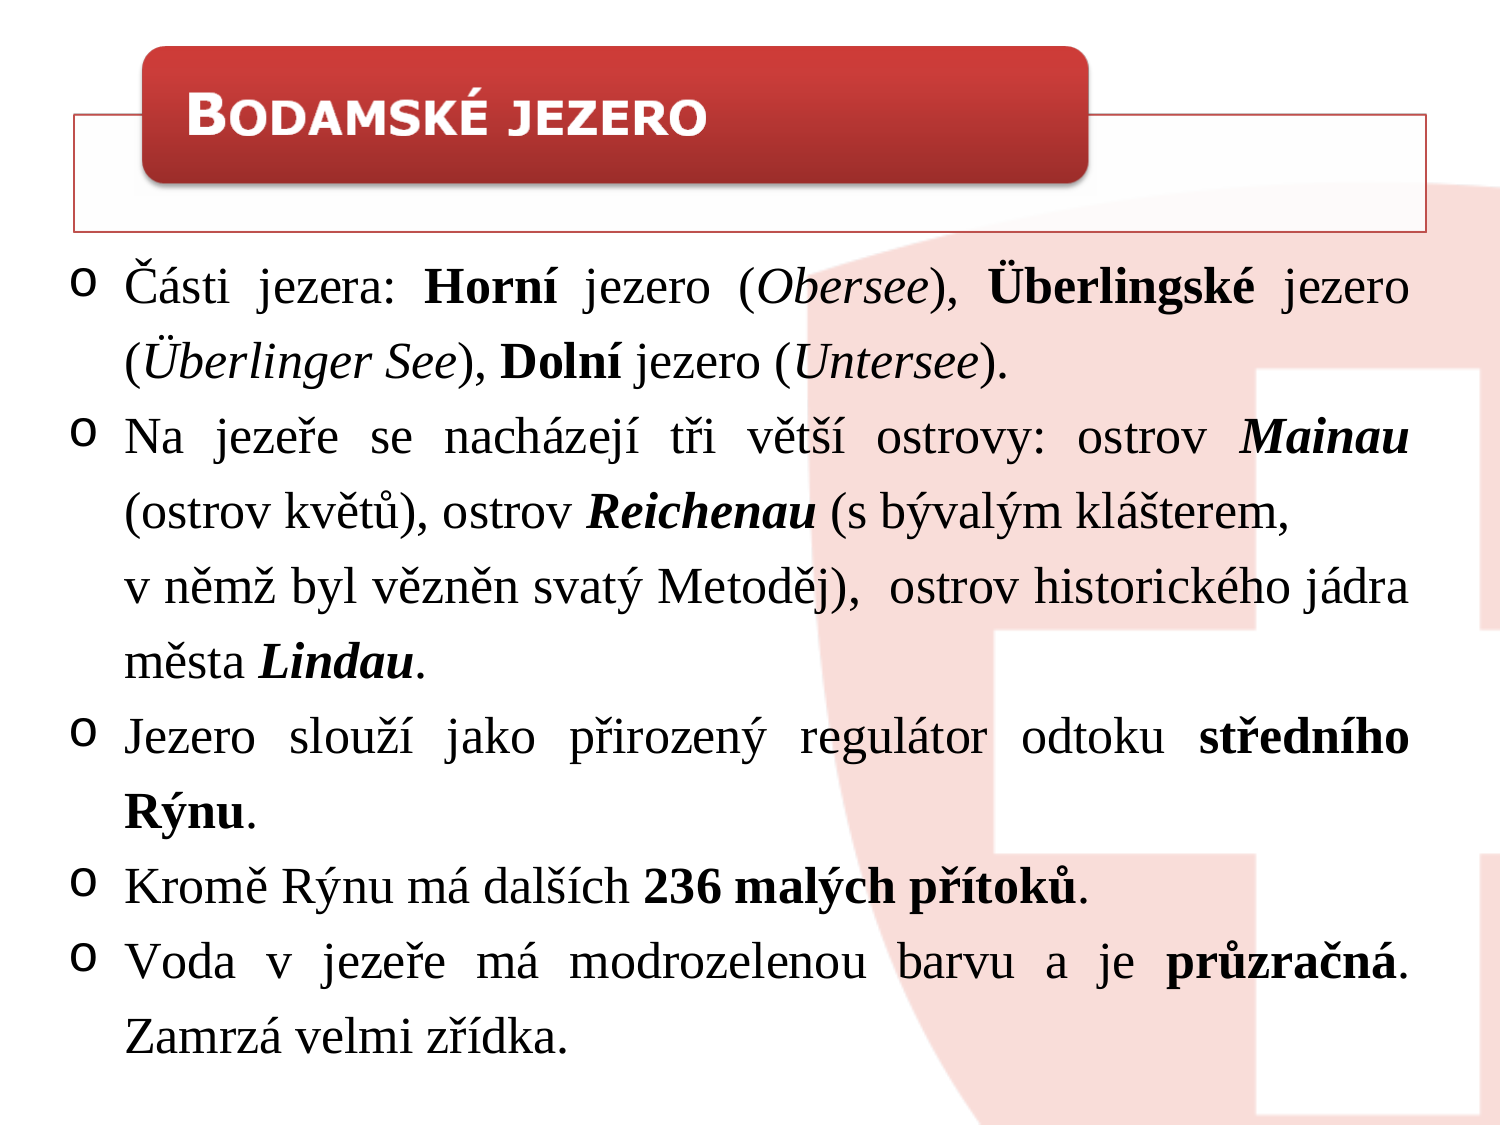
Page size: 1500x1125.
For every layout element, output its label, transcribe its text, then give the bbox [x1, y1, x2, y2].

text_box Části jezera: Horní jezero (Obersee), Überlingské jezero (Überlinger See), Dolní jezero (Untersee). Na jezeře se nacházejí tři větší ostrovy: ostrov Mainau (ostrov květů), ostrov Reichenau (s bývalým klášterem, v němž byl vězněn svatý Metoděj), ostrov historického jádra města Lindau. Jezero slouží jako přirozený regulátor odtoku středního Rýnu. Kromě Rýnu má dalších 236 malých přítoků. Voda v jezeře má modrozelenou barvu a je průzračná. Zamrzá velmi zřídka. [53, 231, 1426, 1064]
picture [72, 42, 1500, 1125]
